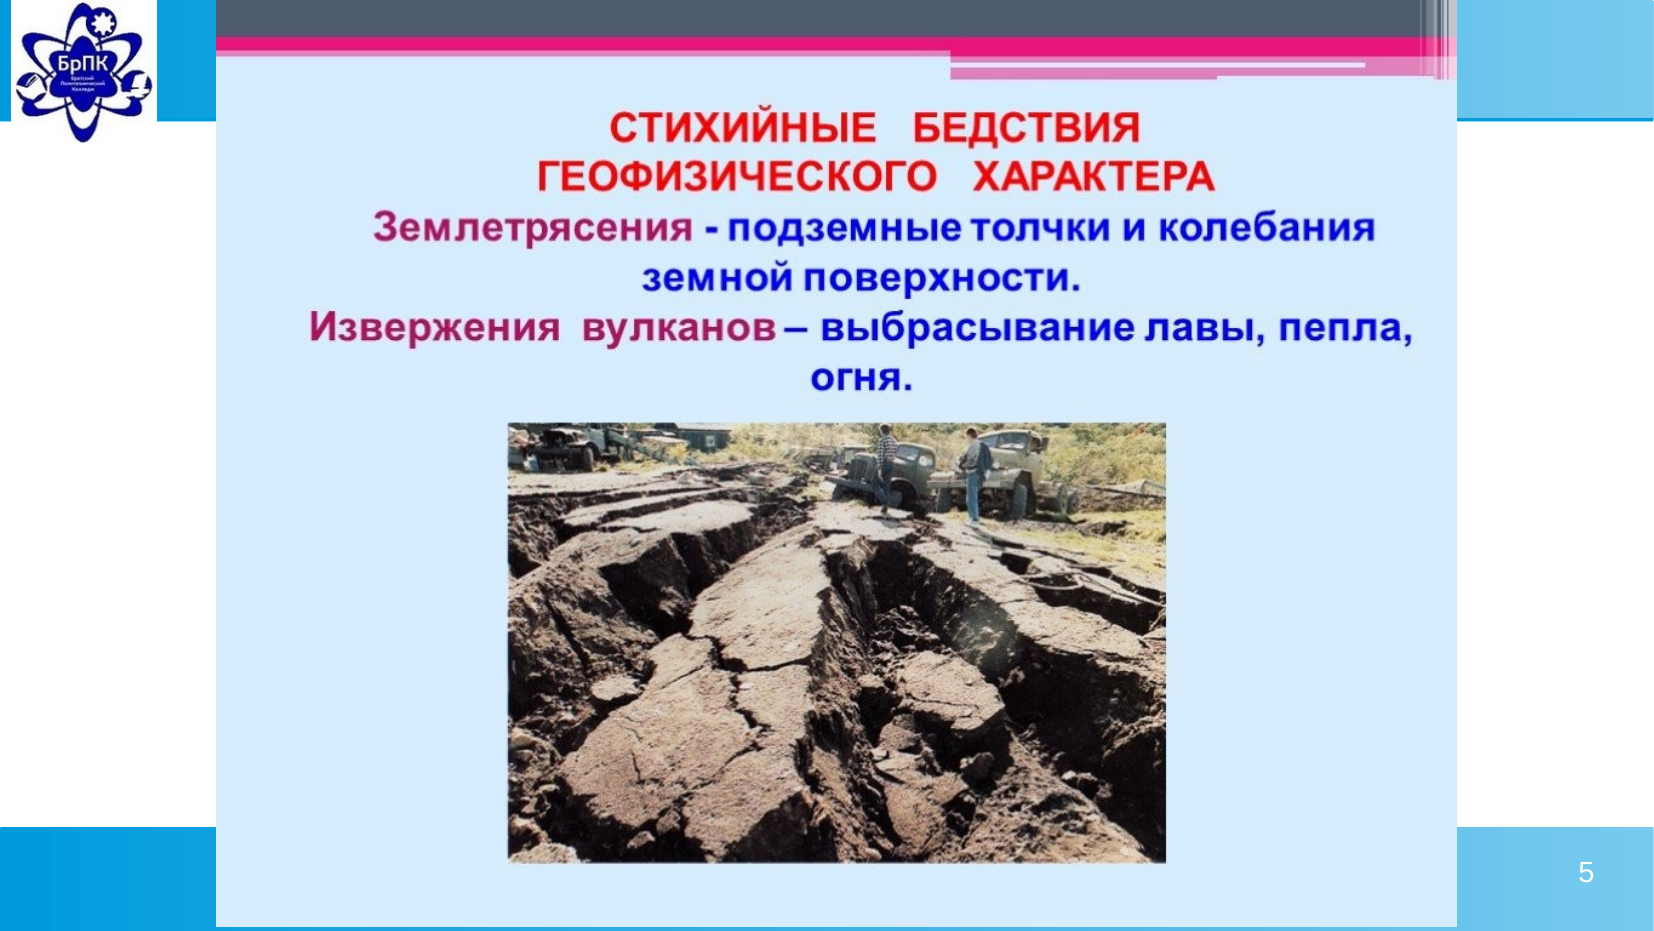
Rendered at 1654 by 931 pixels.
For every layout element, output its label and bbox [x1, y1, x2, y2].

picture [216, 0, 1457, 927]
picture [11, 0, 157, 145]
